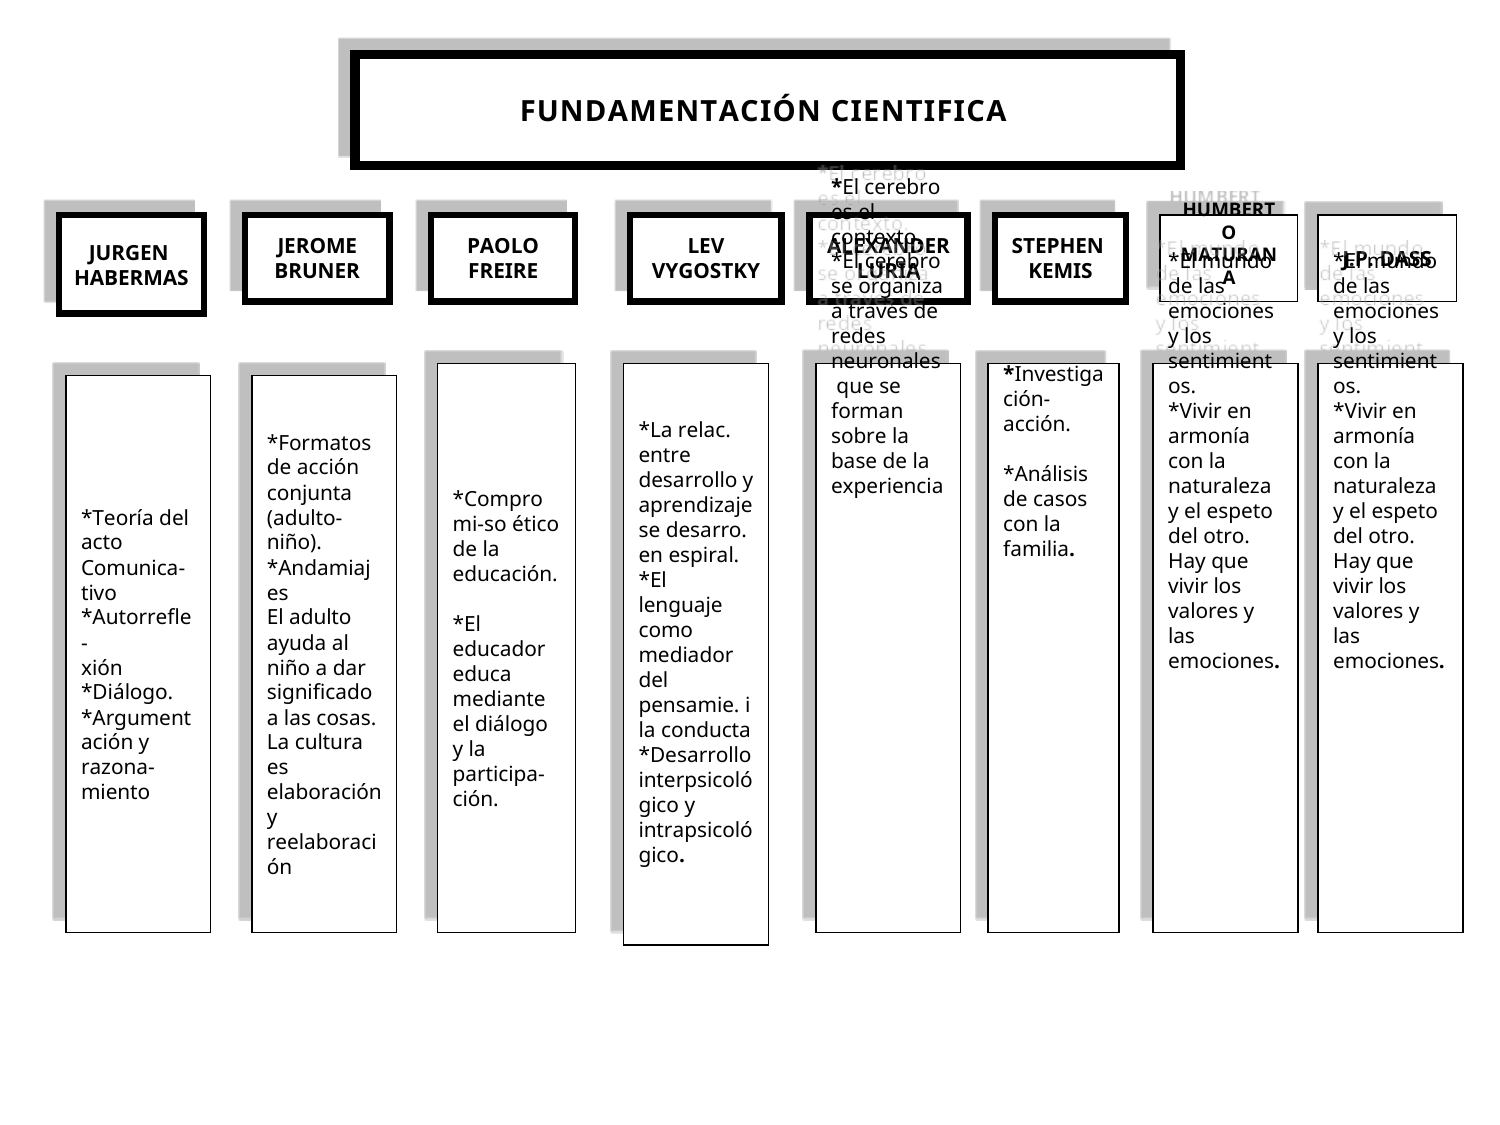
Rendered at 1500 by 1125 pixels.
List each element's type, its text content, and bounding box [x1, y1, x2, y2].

text_box *El mundo de las emociones y los sentimientos. *Vivir en armonía con la naturaleza y el espeto del otro. Hay que vivir los valores y las emociones. [1318, 363, 1463, 933]
text_box *El cerebro es el contexto. *El cerebro se organiza a través de redes neuronales que se forman sobre la base de la experiencia [816, 363, 961, 933]
text_box LEV VYGOSTKY [630, 214, 782, 302]
text_box JURGEN HABERMAS [59, 214, 204, 314]
text_box J.P. DASS [1318, 214, 1457, 302]
text_box ALEXANDER LURIA [809, 214, 968, 302]
text_box *Investigación-acción. *Análisis de casos con la familia. [988, 363, 1120, 933]
text_box *Teoría del acto Comunica- tivo *Autorrefle- xión *Diálogo. *Argumentación y razona- miento [65, 375, 211, 933]
text_box HUMBERTO MATURANA [1160, 214, 1298, 302]
text_box FUNDAMENTACIÓN CIENTIFICA [355, 54, 1181, 166]
text_box *Compromi-so ético de la educación. *El educador educa mediante el diálogo y la participa- ción. [437, 363, 576, 933]
text_box JEROME BRUNER [244, 214, 390, 302]
text_box STEPHEN KEMIS [995, 214, 1126, 302]
text_box *El mundo de las emociones y los sentimientos. *Vivir en armonía con la naturaleza y el espeto del otro. Hay que vivir los valores y las emociones. [1153, 363, 1298, 933]
text_box *La relac. entre desarrollo y aprendizaje se desarro. en espiral. *El lenguaje como mediador del pensamie. i la conducta *Desarrollo interpsicológico y intrapsicológico. [623, 363, 769, 945]
text_box PAOLO FREIRE [430, 214, 576, 302]
text_box *Formatos de acción conjunta (adulto-niño). *Andamiajes El adulto ayuda al niño a dar significado a las cosas. La cultura es elaboración y reelaboración [251, 375, 397, 933]
